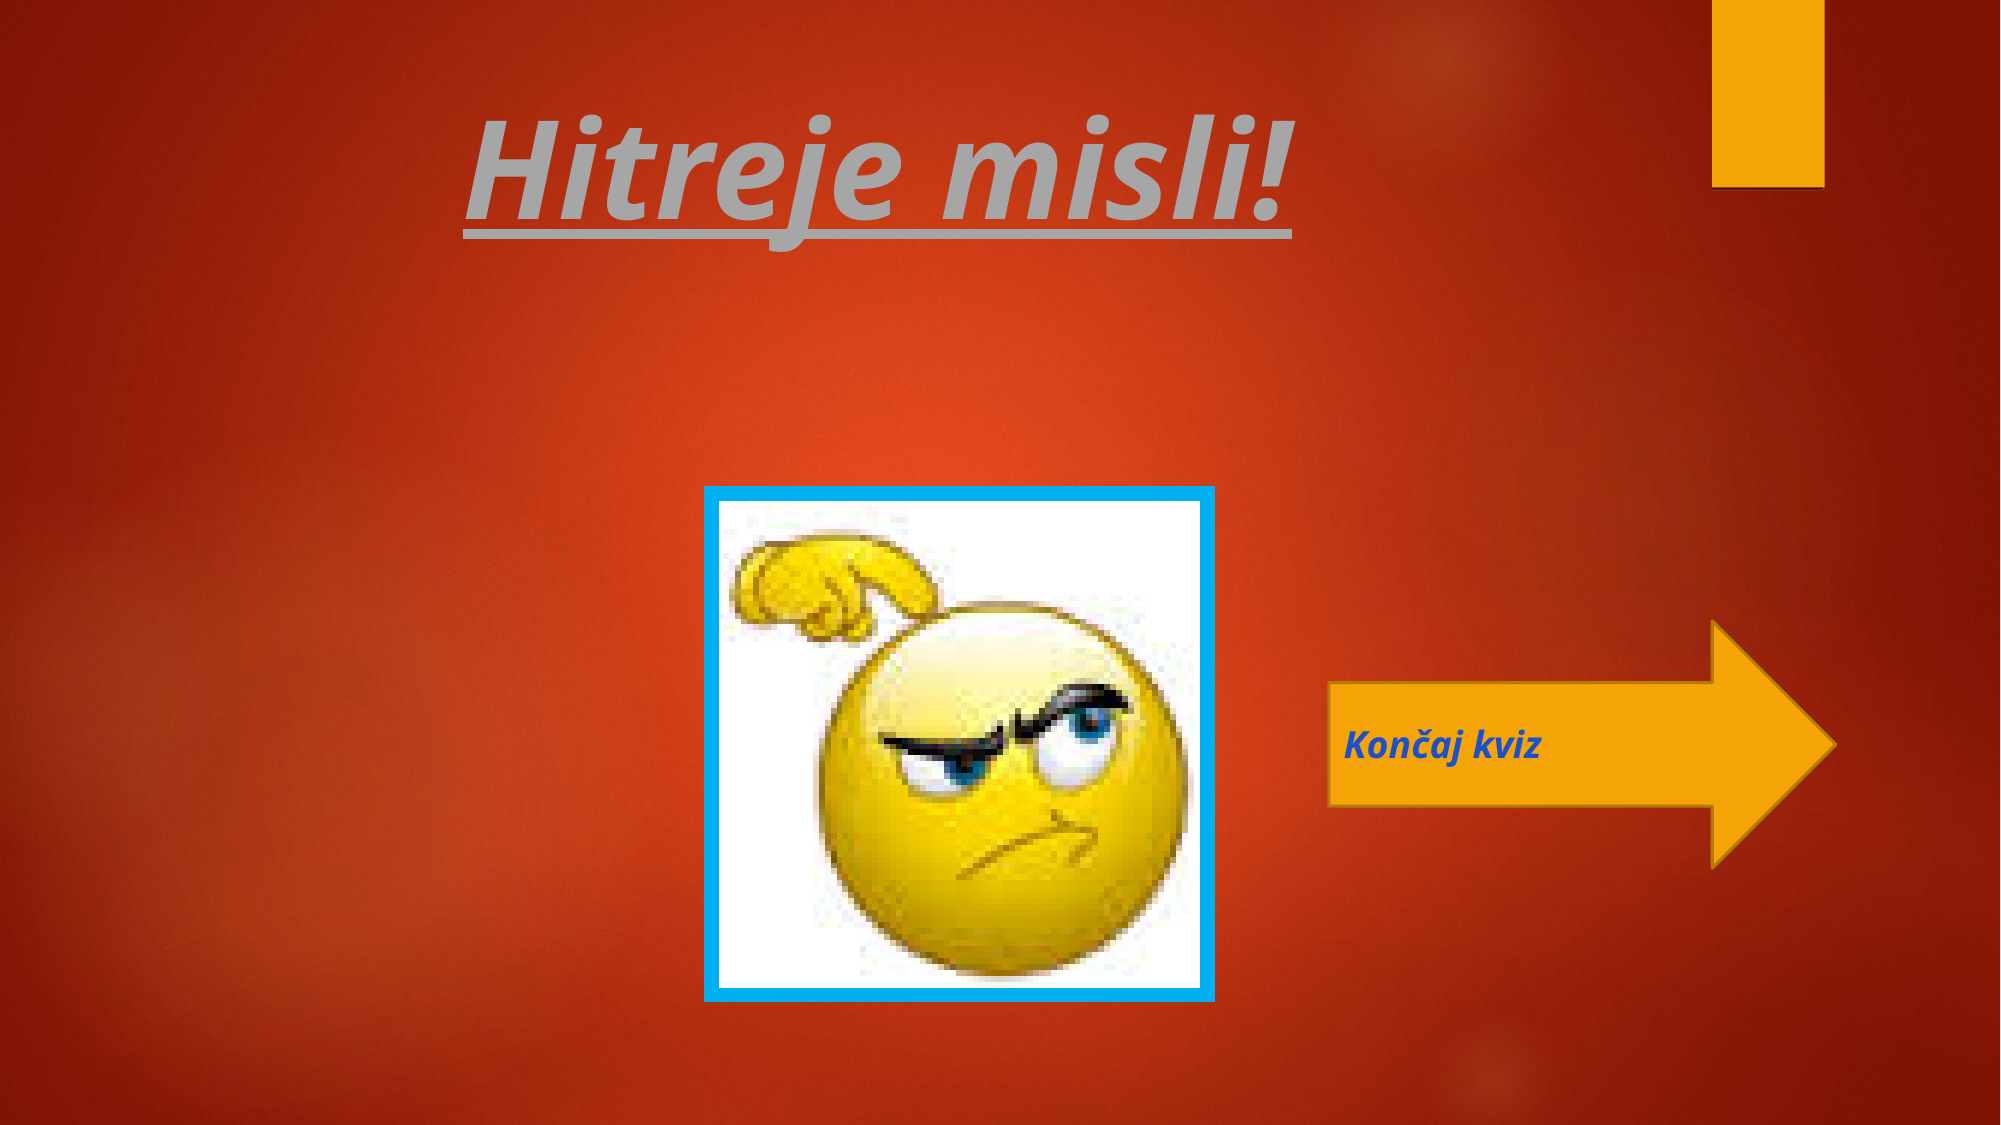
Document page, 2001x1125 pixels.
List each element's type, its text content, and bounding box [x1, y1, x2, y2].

title Hitreje misli! [106, 74, 1649, 304]
text_box Končaj kviz [1328, 713, 1750, 774]
picture [0, 0, 2001, 1125]
text_box [1328, 620, 1836, 868]
